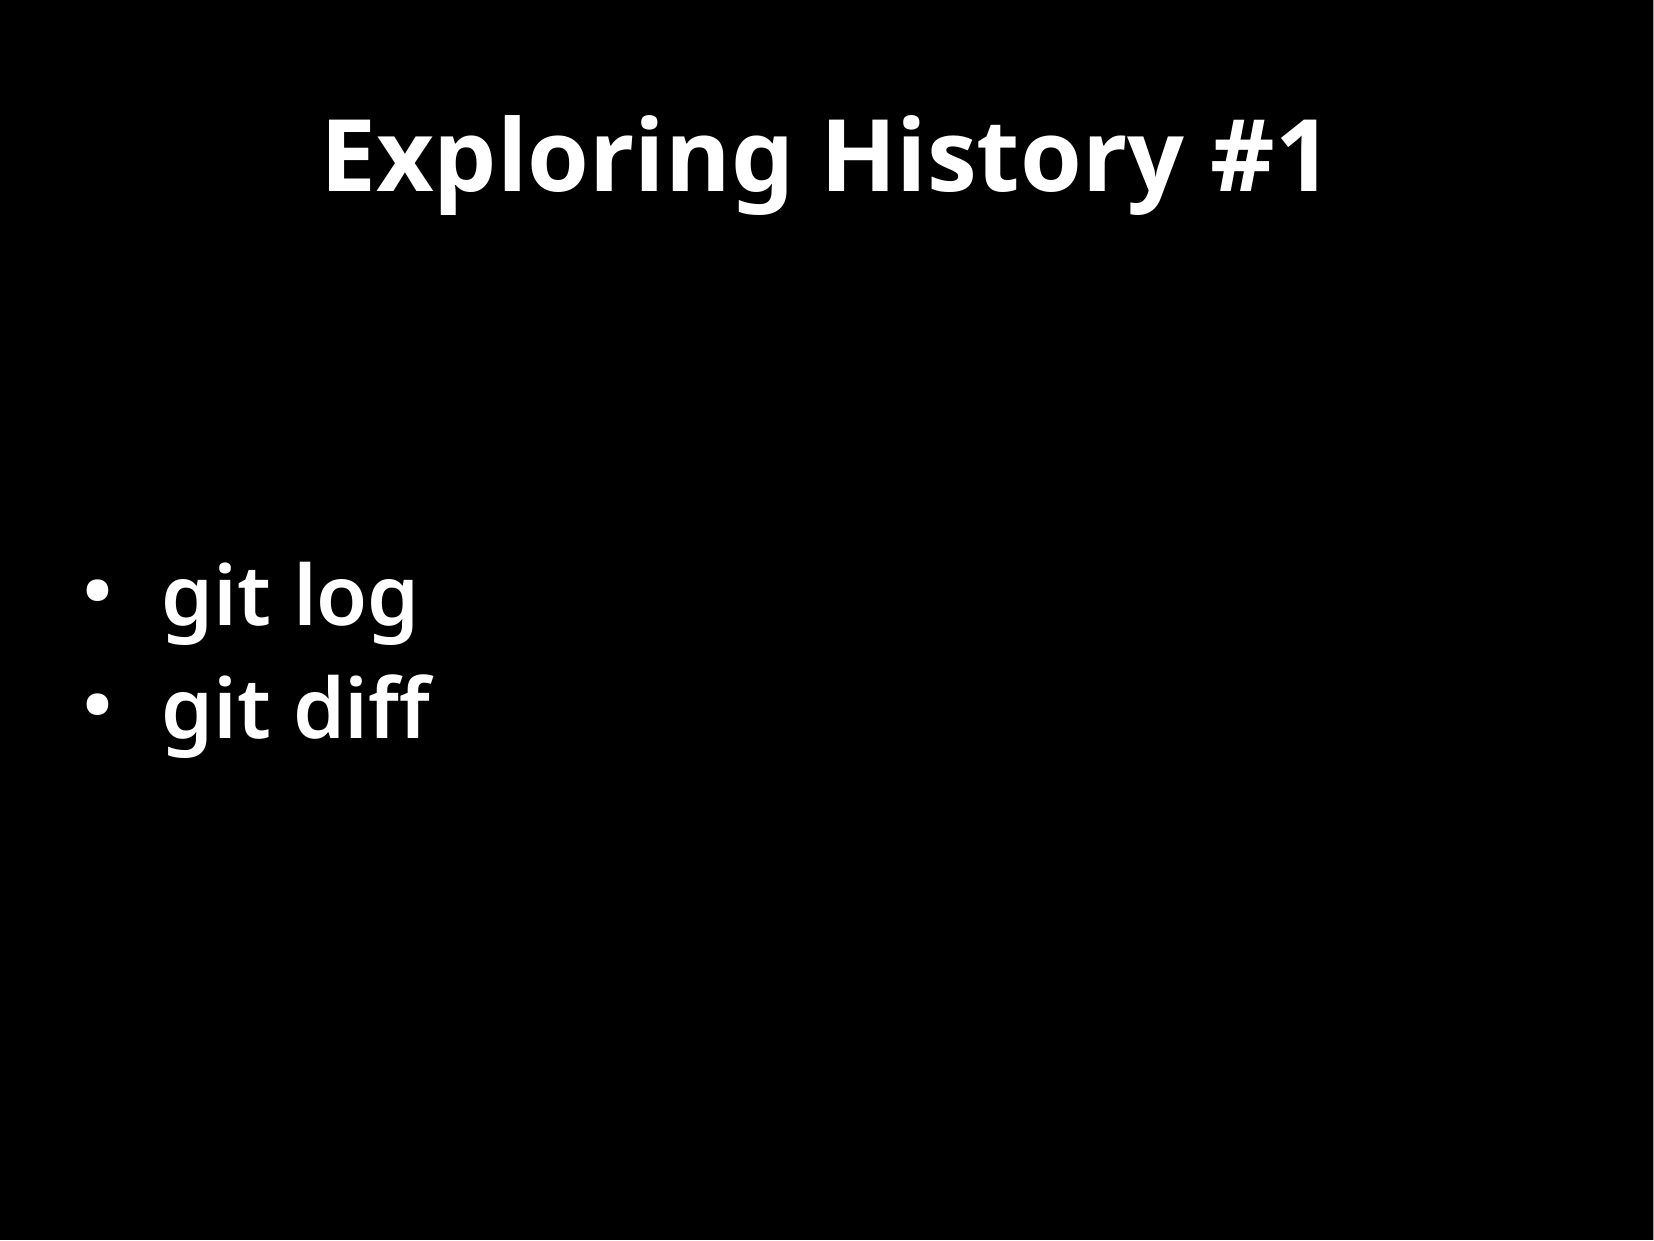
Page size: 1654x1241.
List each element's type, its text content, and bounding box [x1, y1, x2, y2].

title Exploring History #1 [82, 49, 1571, 257]
subtitle git log git diff [82, 290, 1571, 1010]
